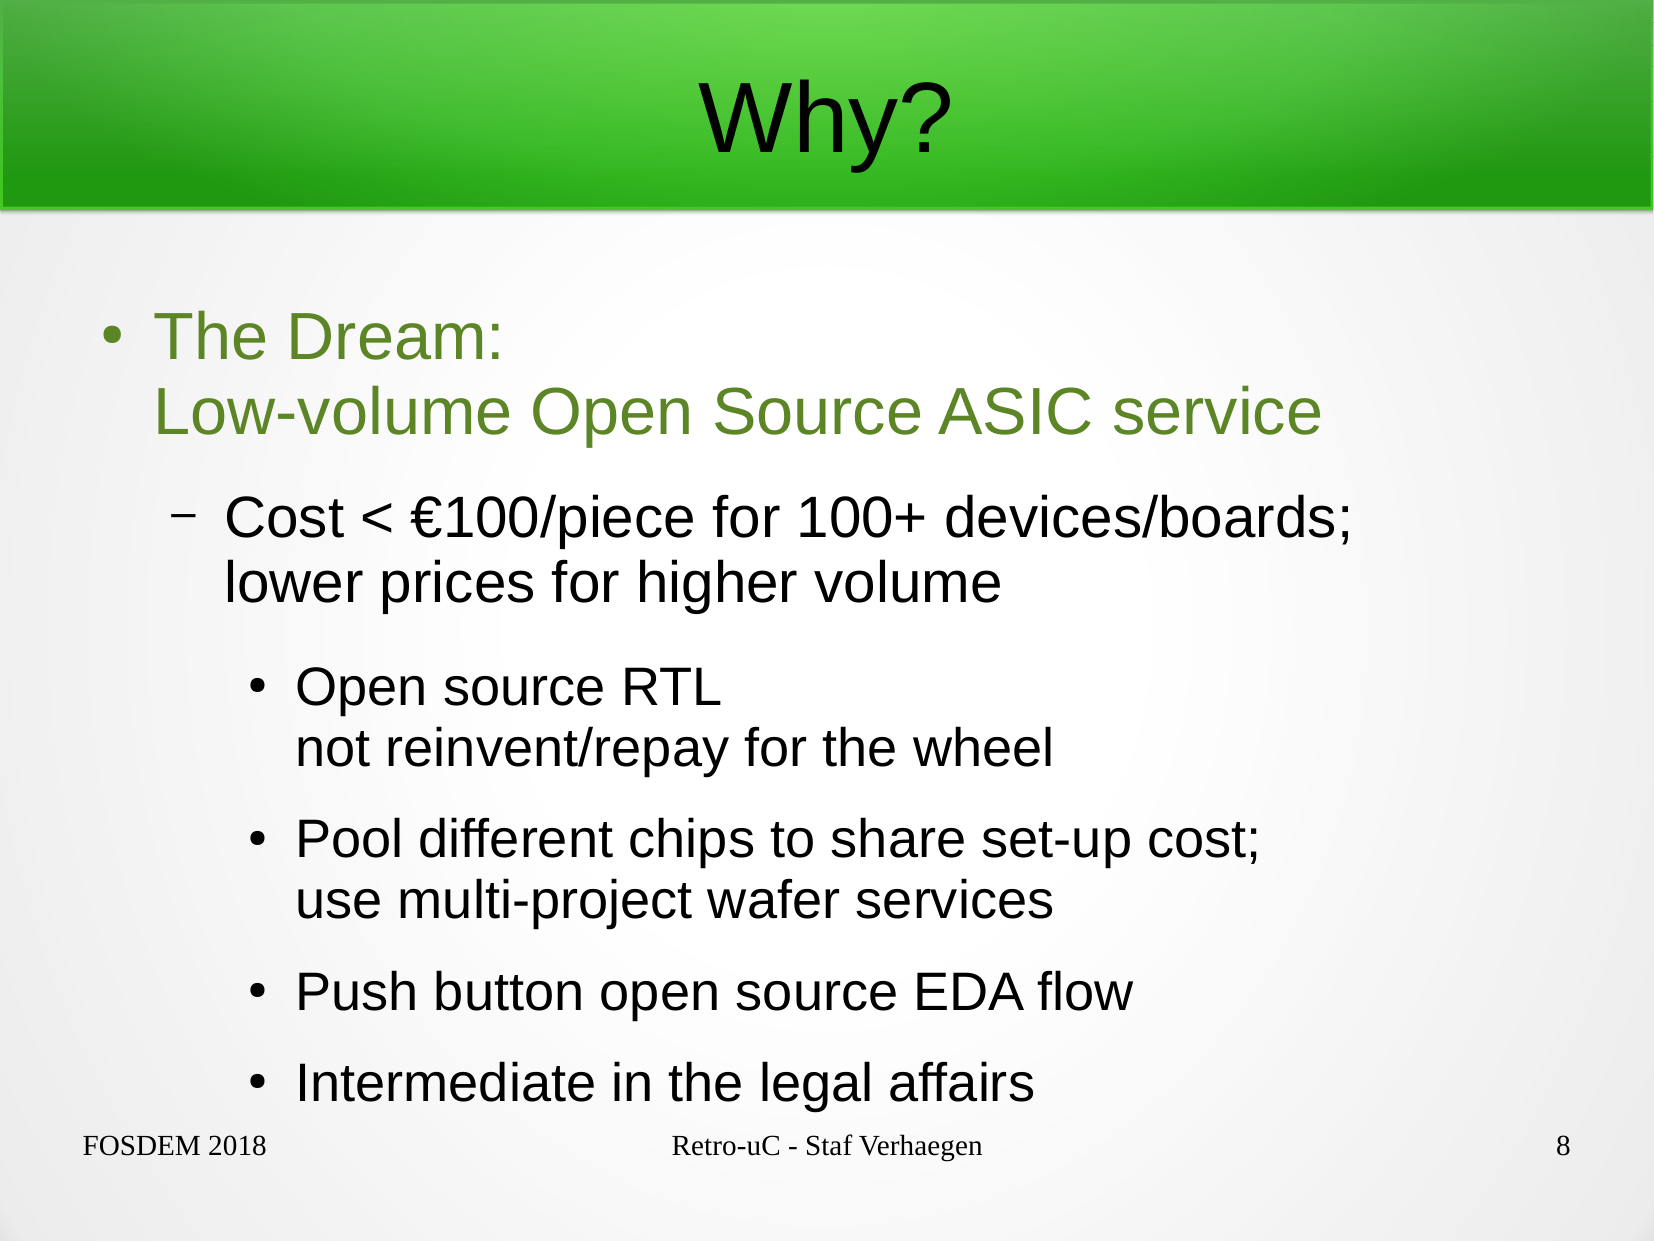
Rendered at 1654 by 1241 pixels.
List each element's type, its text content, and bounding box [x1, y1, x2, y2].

list The Dream: Low-volume Open Source ASIC service Cost < €100/piece for 100+ devices/boards; lower prices for higher volume Open source RTL not reinvent/repay for the wheel Pool different chips to share set-up cost; use multi-project wafer services Push button open source EDA flow Intermediate in the legal affairs [82, 299, 1571, 1193]
title Why? [82, 47, 1571, 189]
